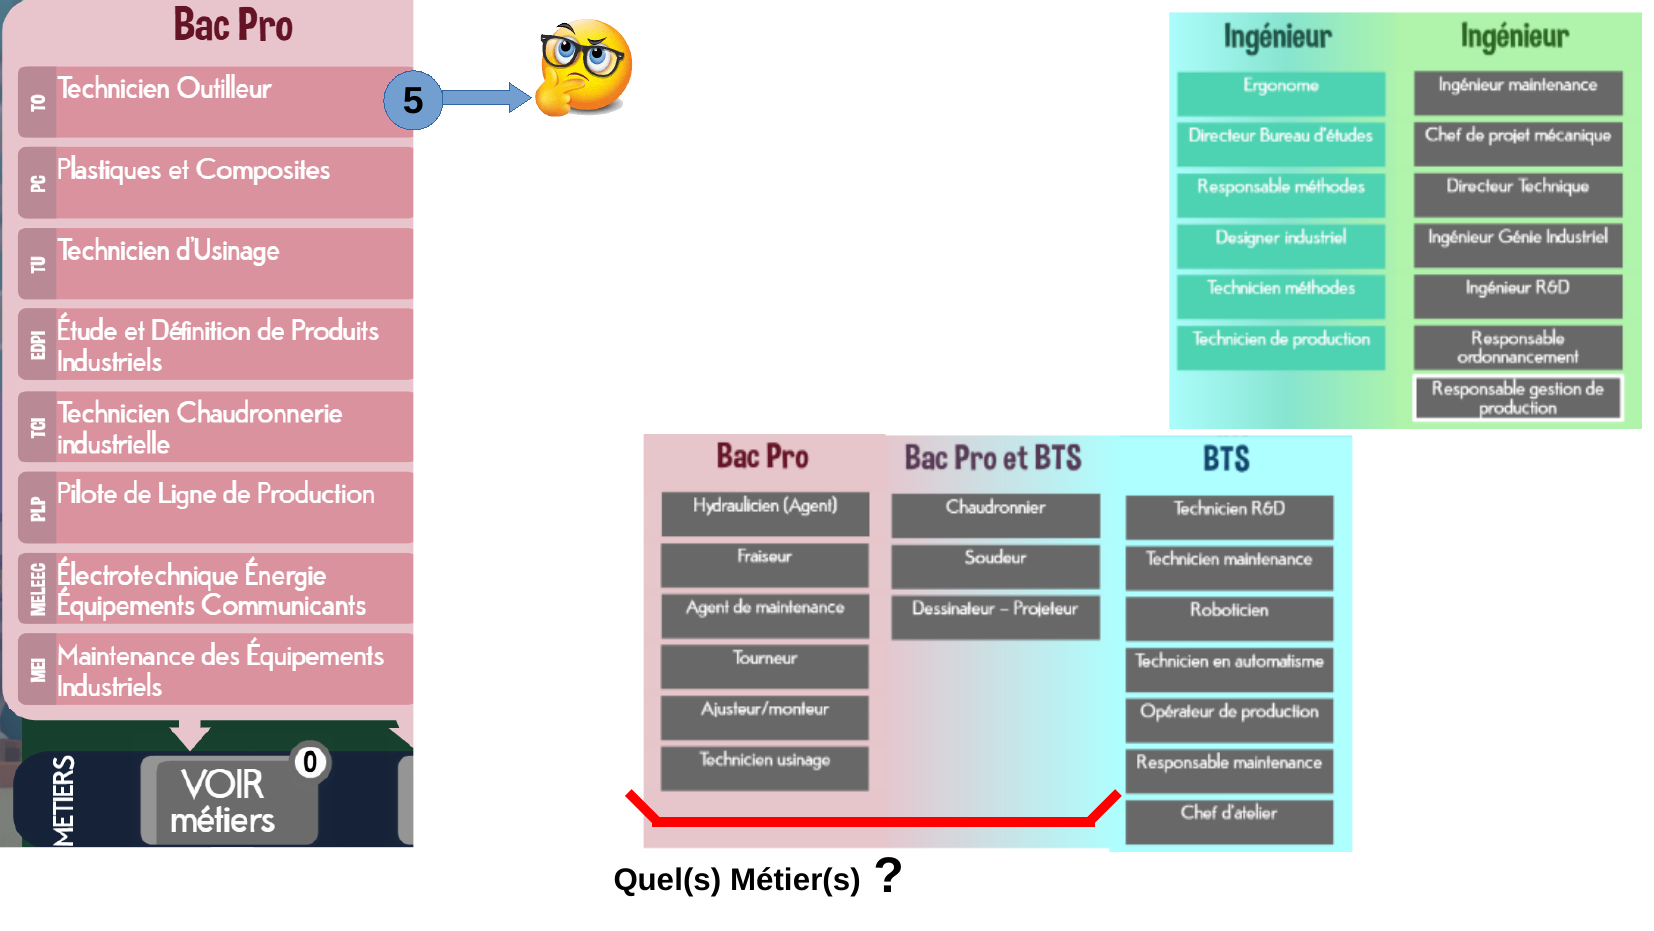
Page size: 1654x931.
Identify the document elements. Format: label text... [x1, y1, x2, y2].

picture [0, 0, 414, 857]
picture [531, 15, 634, 119]
text_box 5 [383, 70, 443, 130]
text_box ? [858, 840, 918, 911]
text_box [442, 82, 531, 113]
text_box Quel(s) Métier(s) [598, 855, 895, 905]
picture [1169, 11, 1642, 429]
picture [643, 434, 1353, 852]
